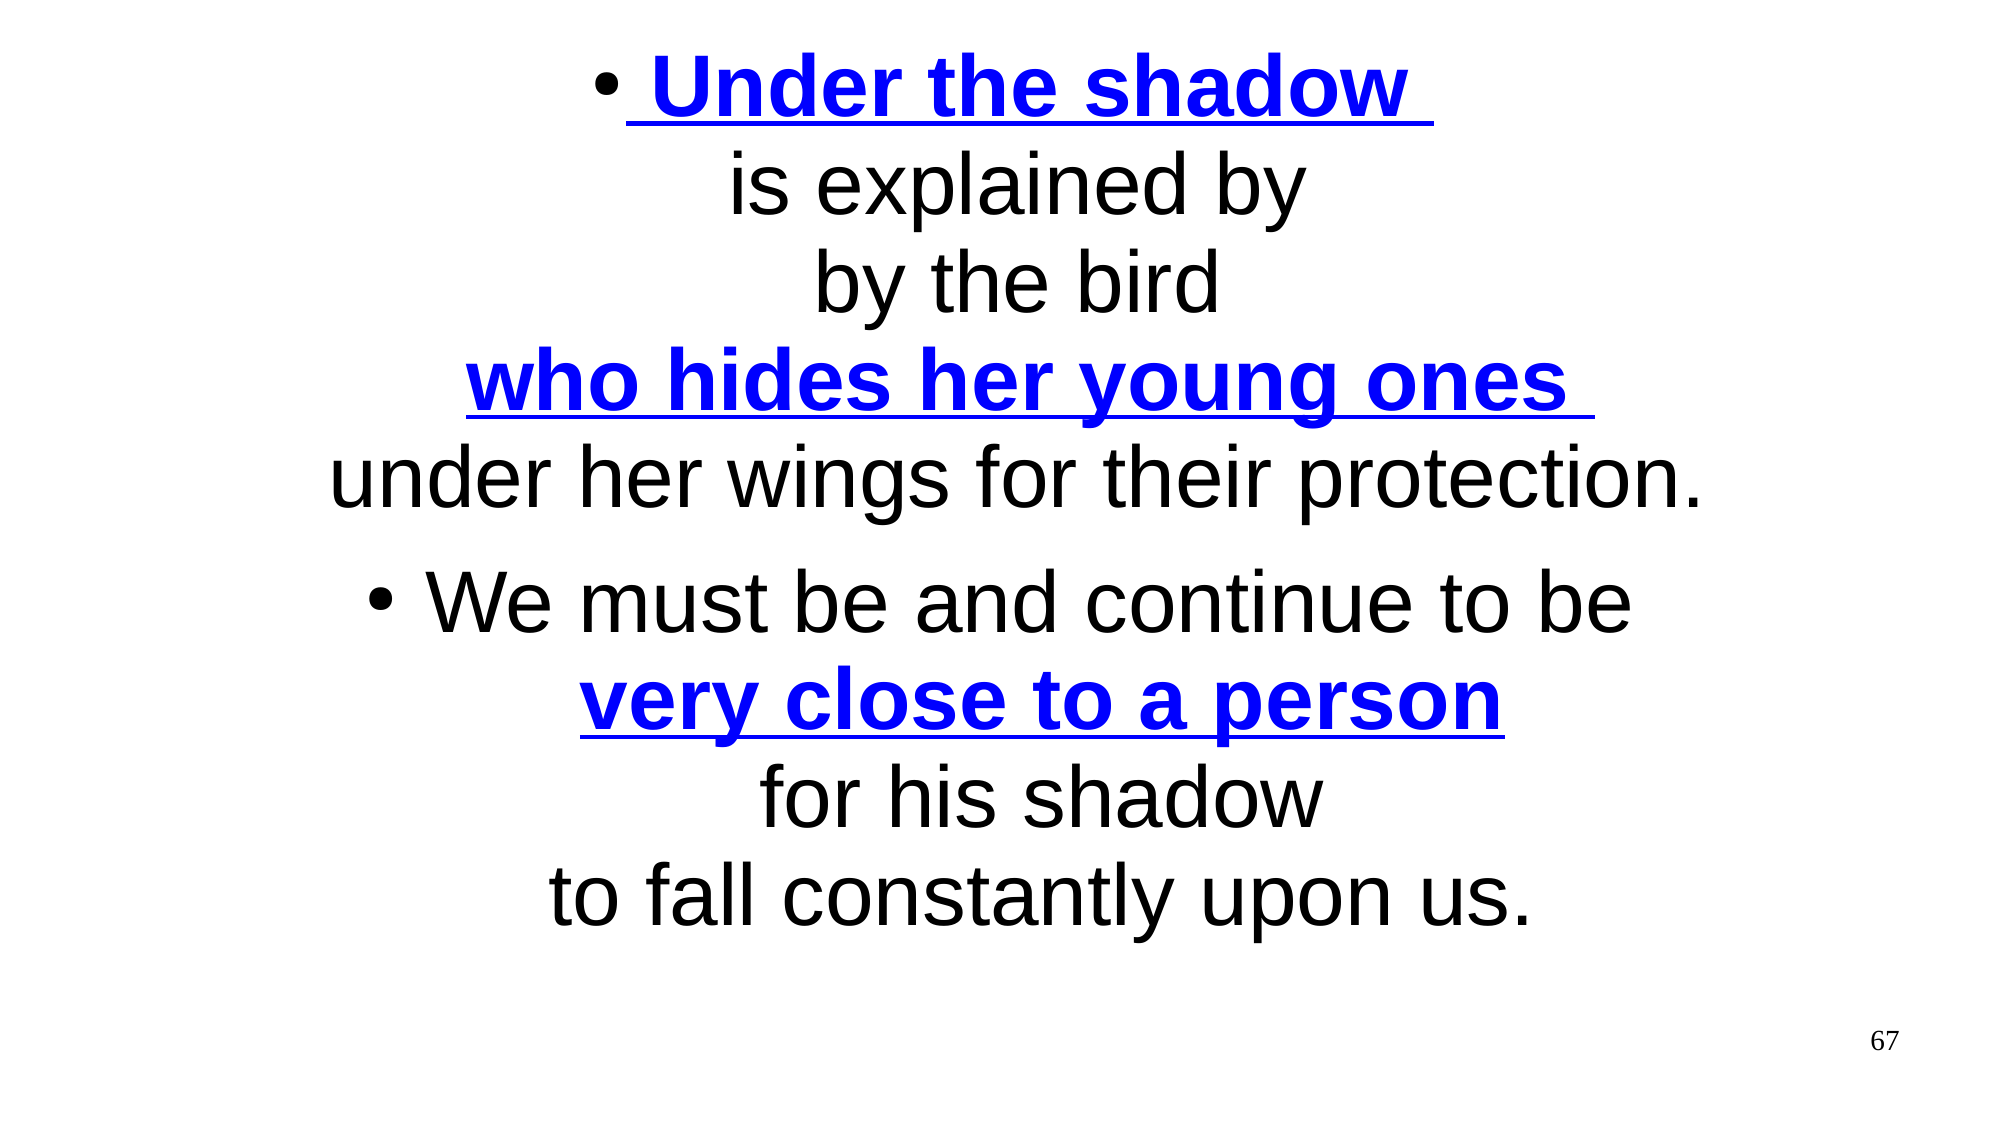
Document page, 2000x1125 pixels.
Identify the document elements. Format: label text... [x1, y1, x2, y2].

list Under the shadow is explained by by the bird who hides her young ones under her wings for their protection. We must be and continue to be very close to a person for his shadow to fall constantly upon us. [37, 37, 1988, 1088]
